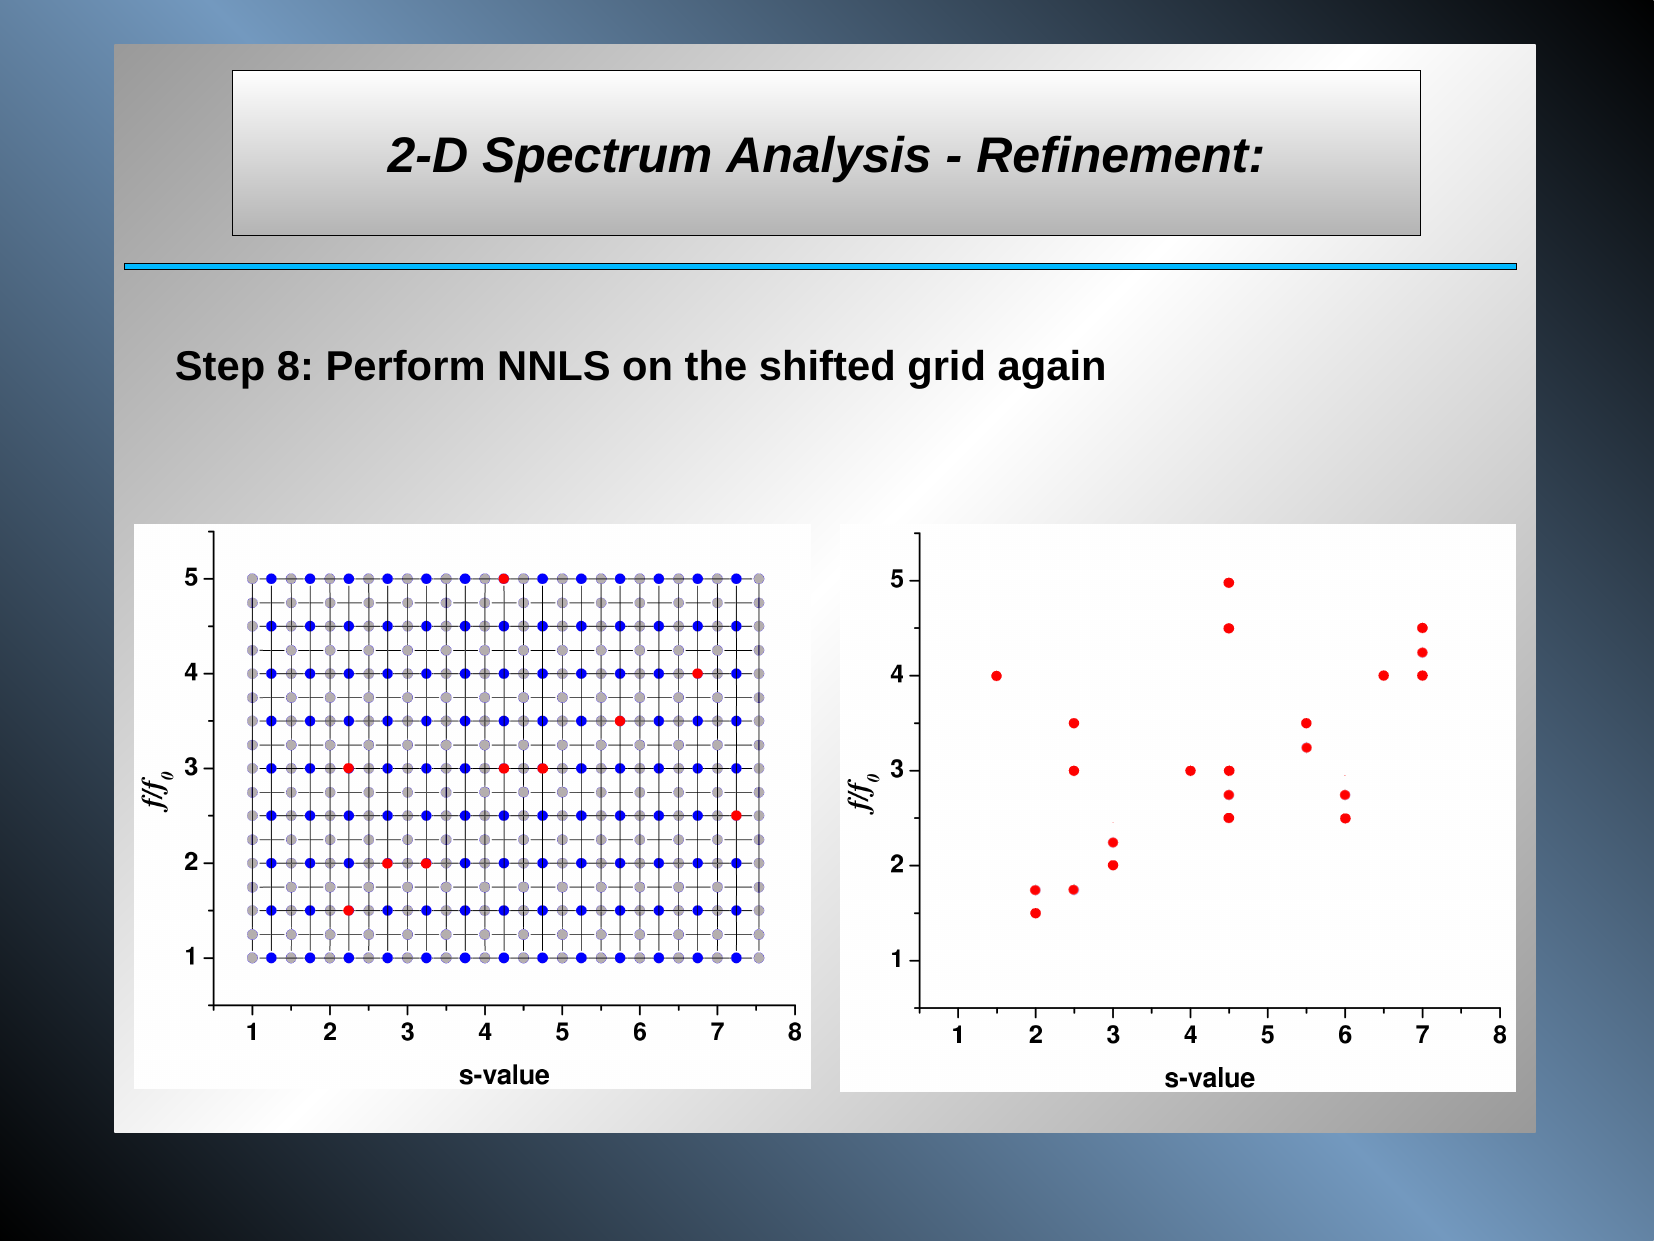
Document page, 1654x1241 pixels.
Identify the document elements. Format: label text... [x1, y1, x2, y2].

text_box [124, 263, 1517, 270]
text_box 2-D Spectrum Analysis - Refinement: [246, 127, 1407, 183]
picture [134, 524, 811, 1089]
picture [840, 524, 1516, 1092]
text_box [232, 70, 1421, 236]
text_box Step 8: Perform NNLS on the shifted grid again [137, 343, 1491, 390]
